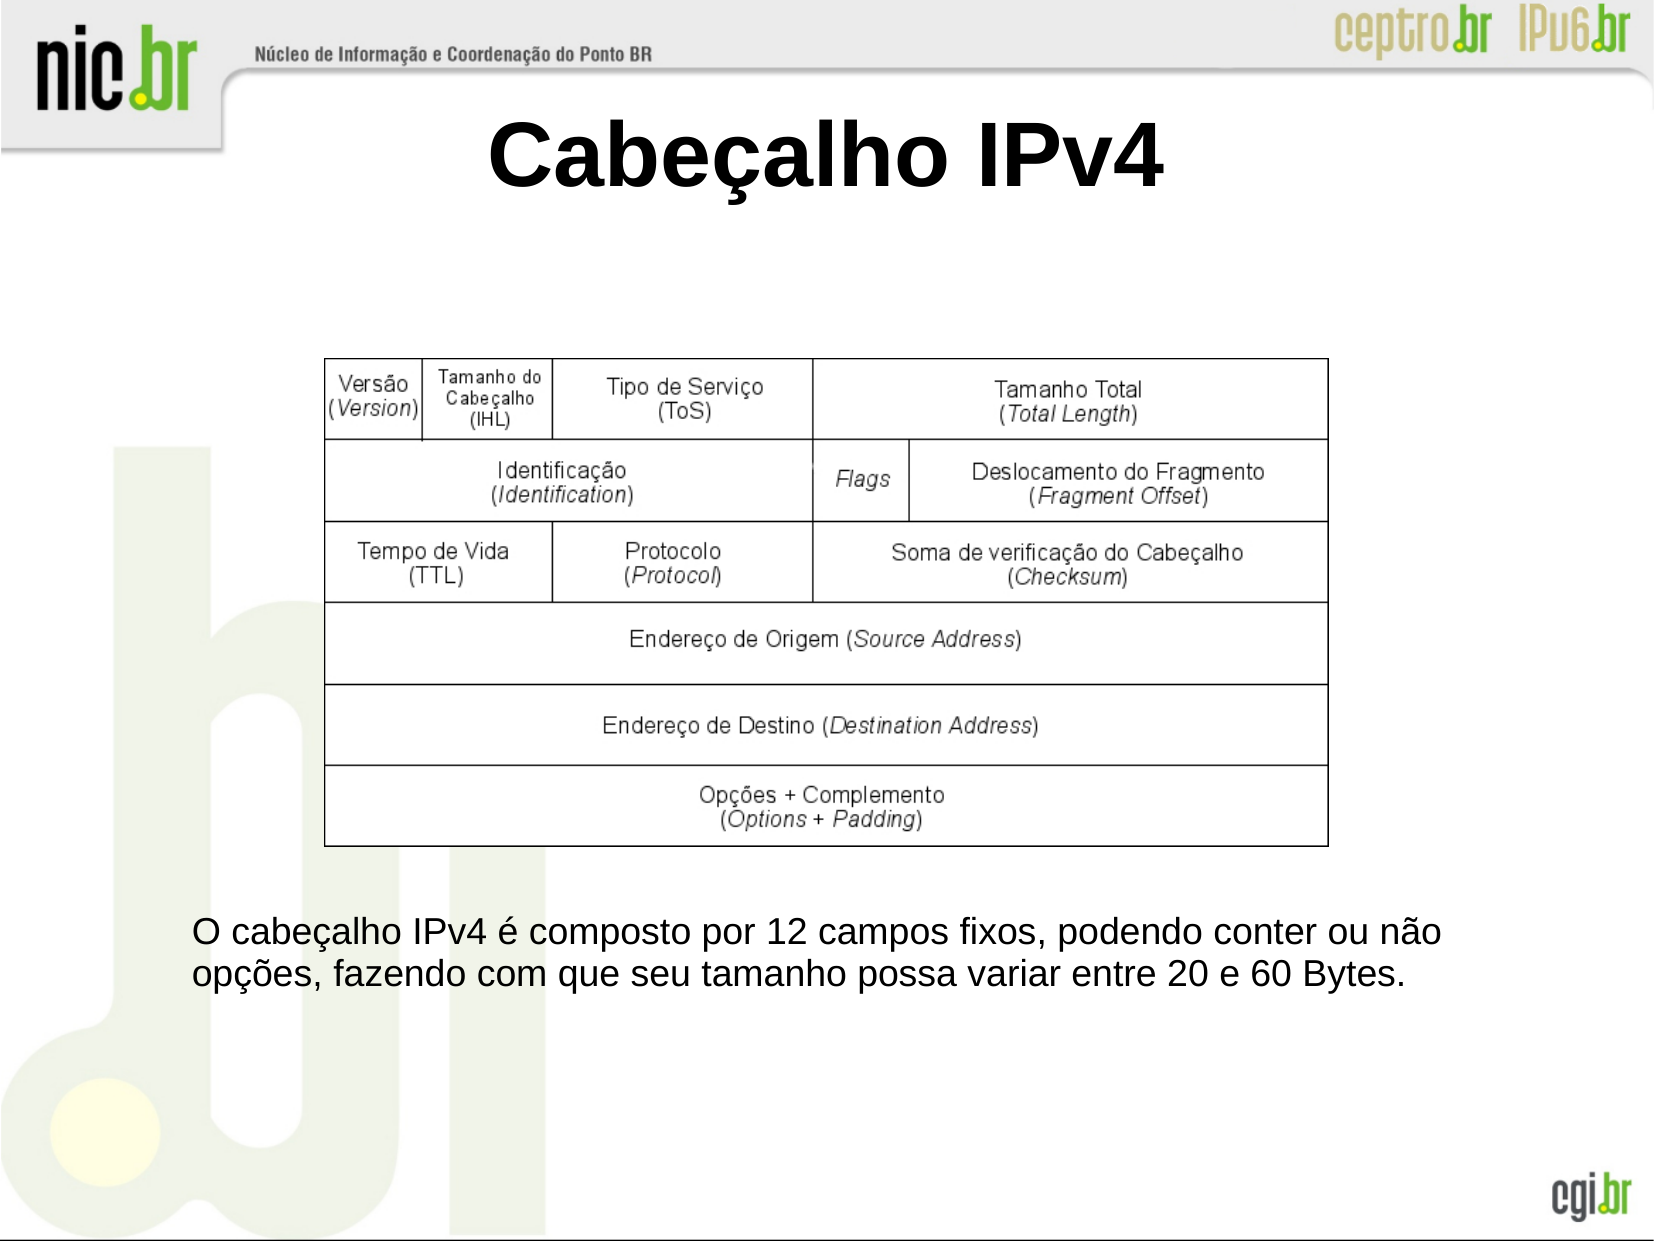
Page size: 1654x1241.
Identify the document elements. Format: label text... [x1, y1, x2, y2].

text_box Cabeçalho IPv4 [88, 97, 1565, 215]
text_box O cabeçalho IPv4 é composto por 12 campos fixos, podendo conter ou não opções, fazendo com que seu tamanho possa variar entre 20 e 60 Bytes. [177, 903, 1477, 957]
picture [0, 0, 1654, 1241]
